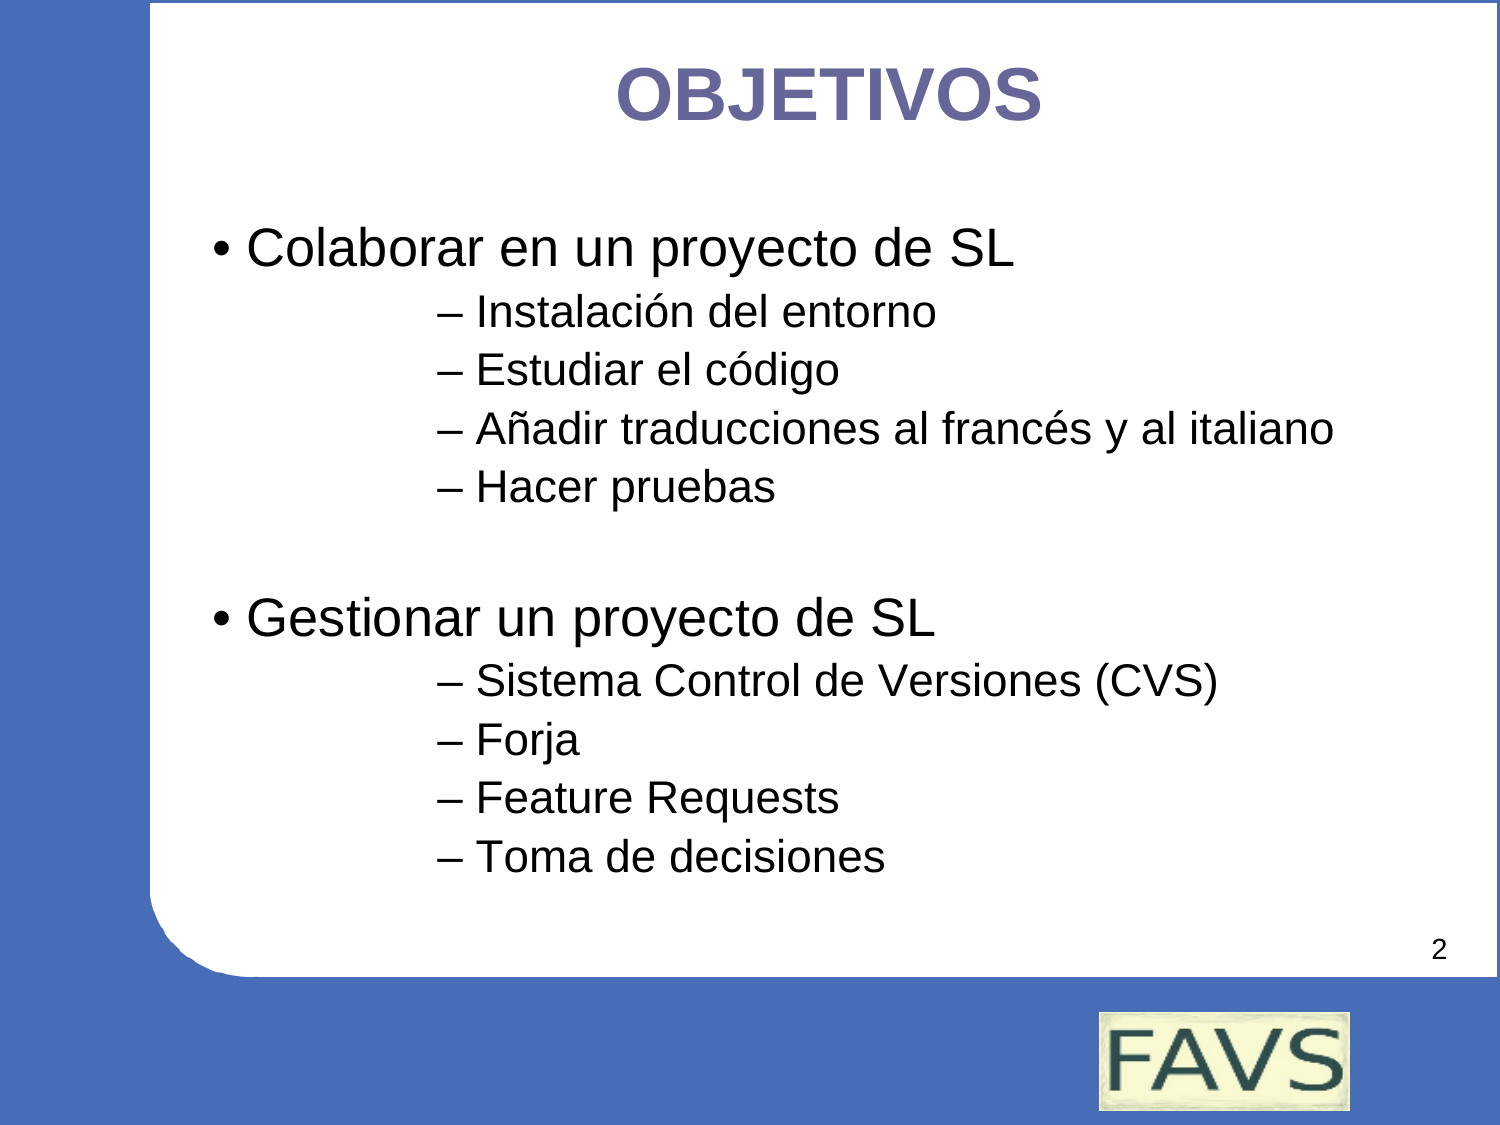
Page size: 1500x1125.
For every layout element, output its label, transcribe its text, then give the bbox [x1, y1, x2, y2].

subtitle Colaborar en un proyecto de SL Instalación del entorno Estudiar el código Añadir traducciones al francés y al italiano Hacer pruebas Gestionar un proyecto de SL Sistema Control de Versiones (CVS) Forja Feature Requests Toma de decisiones [212, 182, 1448, 918]
title OBJETIVOS [212, 24, 1447, 164]
picture [0, 0, 1500, 1125]
